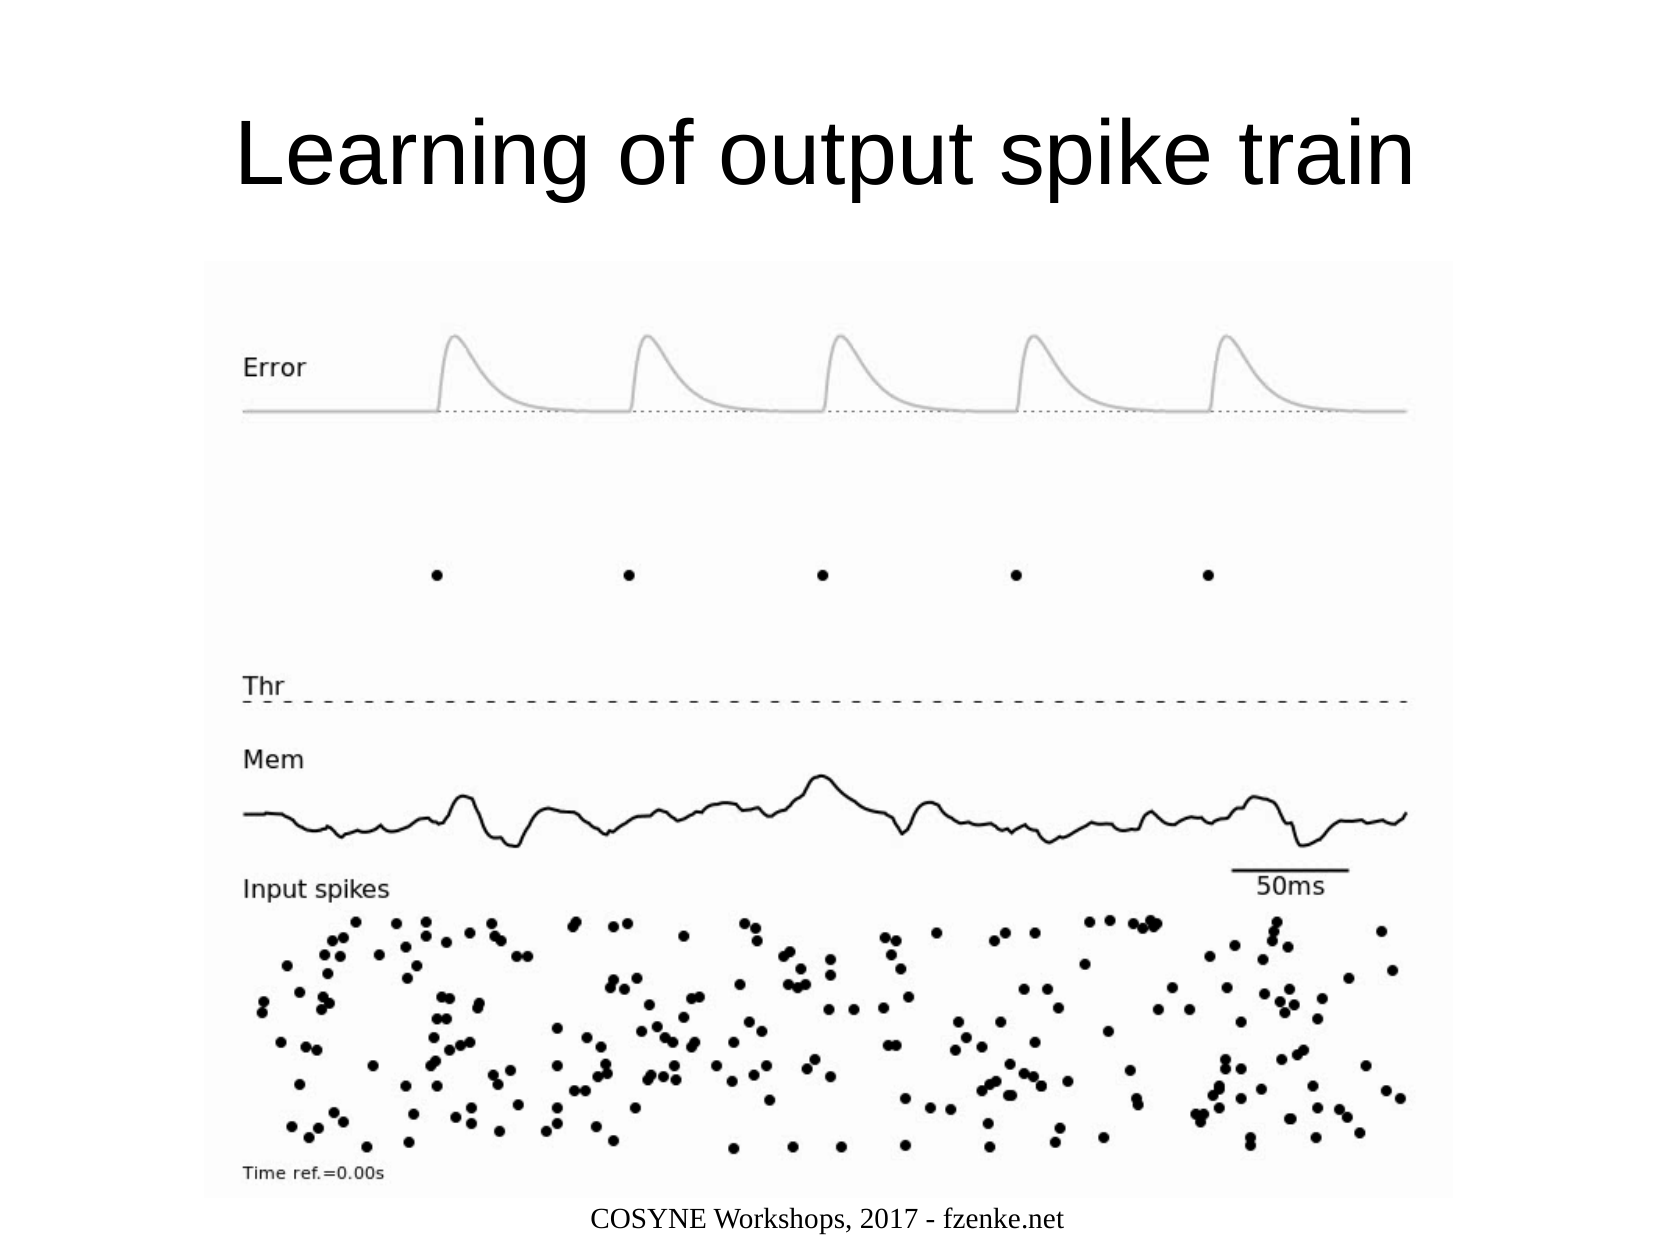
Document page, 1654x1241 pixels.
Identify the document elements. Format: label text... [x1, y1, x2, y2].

title Learning of output spike train [82, 49, 1571, 257]
text_box [203, 260, 1454, 1199]
